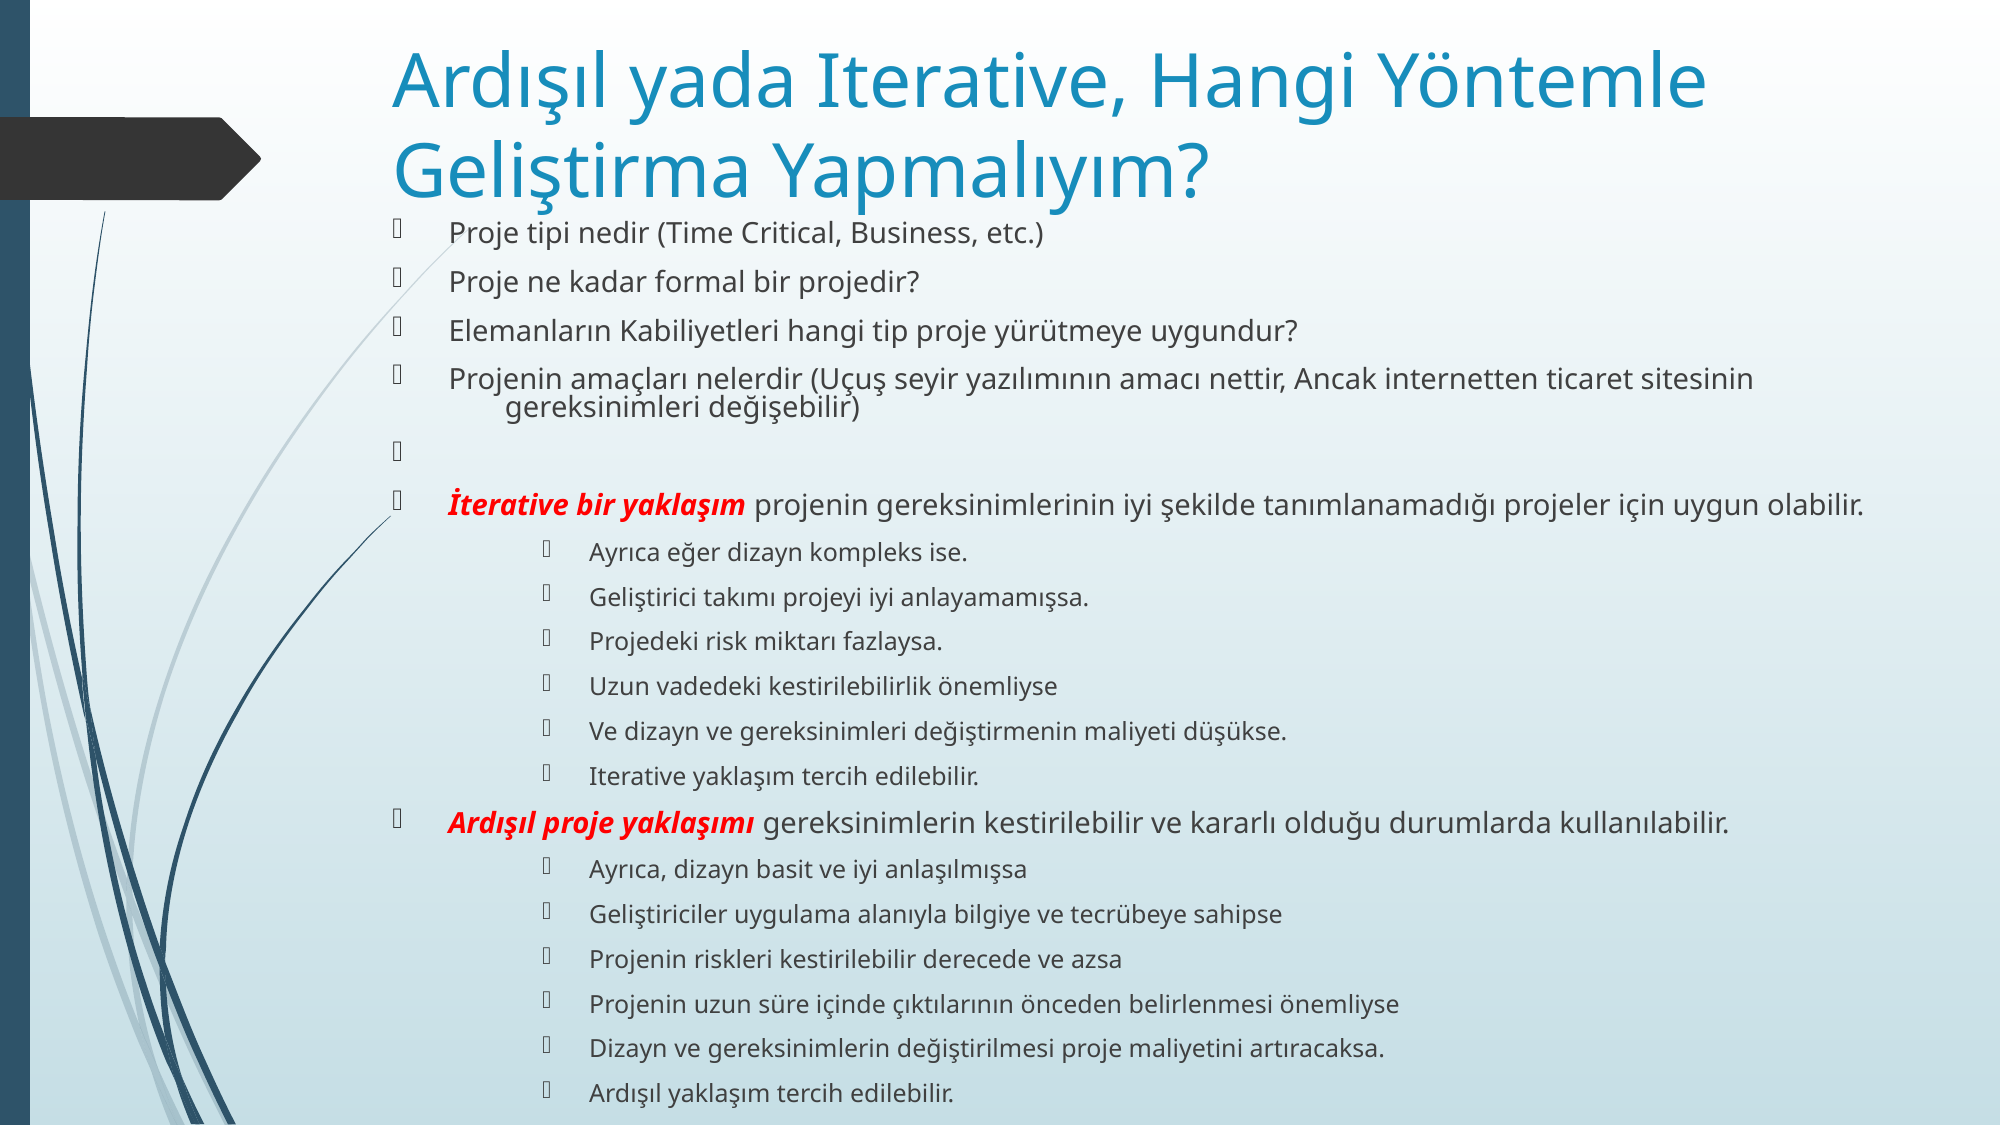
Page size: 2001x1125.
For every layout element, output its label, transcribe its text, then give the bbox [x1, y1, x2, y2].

list Proje tipi nedir (Time Critical, Business, etc.) Proje ne kadar formal bir projedir? Elemanların Kabiliyetleri hangi tip proje yürütmeye uygundur? Projenin amaçları nelerdir (Uçuş seyir yazılımının amacı nettir, Ancak internetten ticaret sitesinin gereksinimleri değişebilir) İterative bir yaklaşım projenin gereksinimlerinin iyi şekilde tanımlanamadığı projeler için uygun olabilir. Ayrıca eğer dizayn kompleks ise. Geliştirici takımı projeyi iyi anlayamamışsa. Projedeki risk miktarı fazlaysa. Uzun vadedeki kestirilebilirlik önemliyse Ve dizayn ve gereksinimleri değiştirmenin maliyeti düşükse. Iterative yaklaşım tercih edilebilir. Ardışıl proje yaklaşımı gereksinimlerin kestirilebilir ve kararlı olduğu durumlarda kullanılabilir. Ayrıca, dizayn basit ve iyi anlaşılmışsa Geliştiriciler uygulama alanıyla bilgiye ve tecrübeye sahipse Projenin riskleri kestirilebilir derecede ve azsa Projenin uzun süre içinde çıktılarının önceden belirlenmesi önemliyse Dizayn ve gereksinimlerin değiştirilmesi proje maliyetini artıracaksa. Ardışıl yaklaşım tercih edilebilir. [377, 213, 1929, 1125]
title Ardışıl yada Iterative, Hangi Yöntemle Geliştirma Yapmalıyım? [377, 25, 1840, 213]
